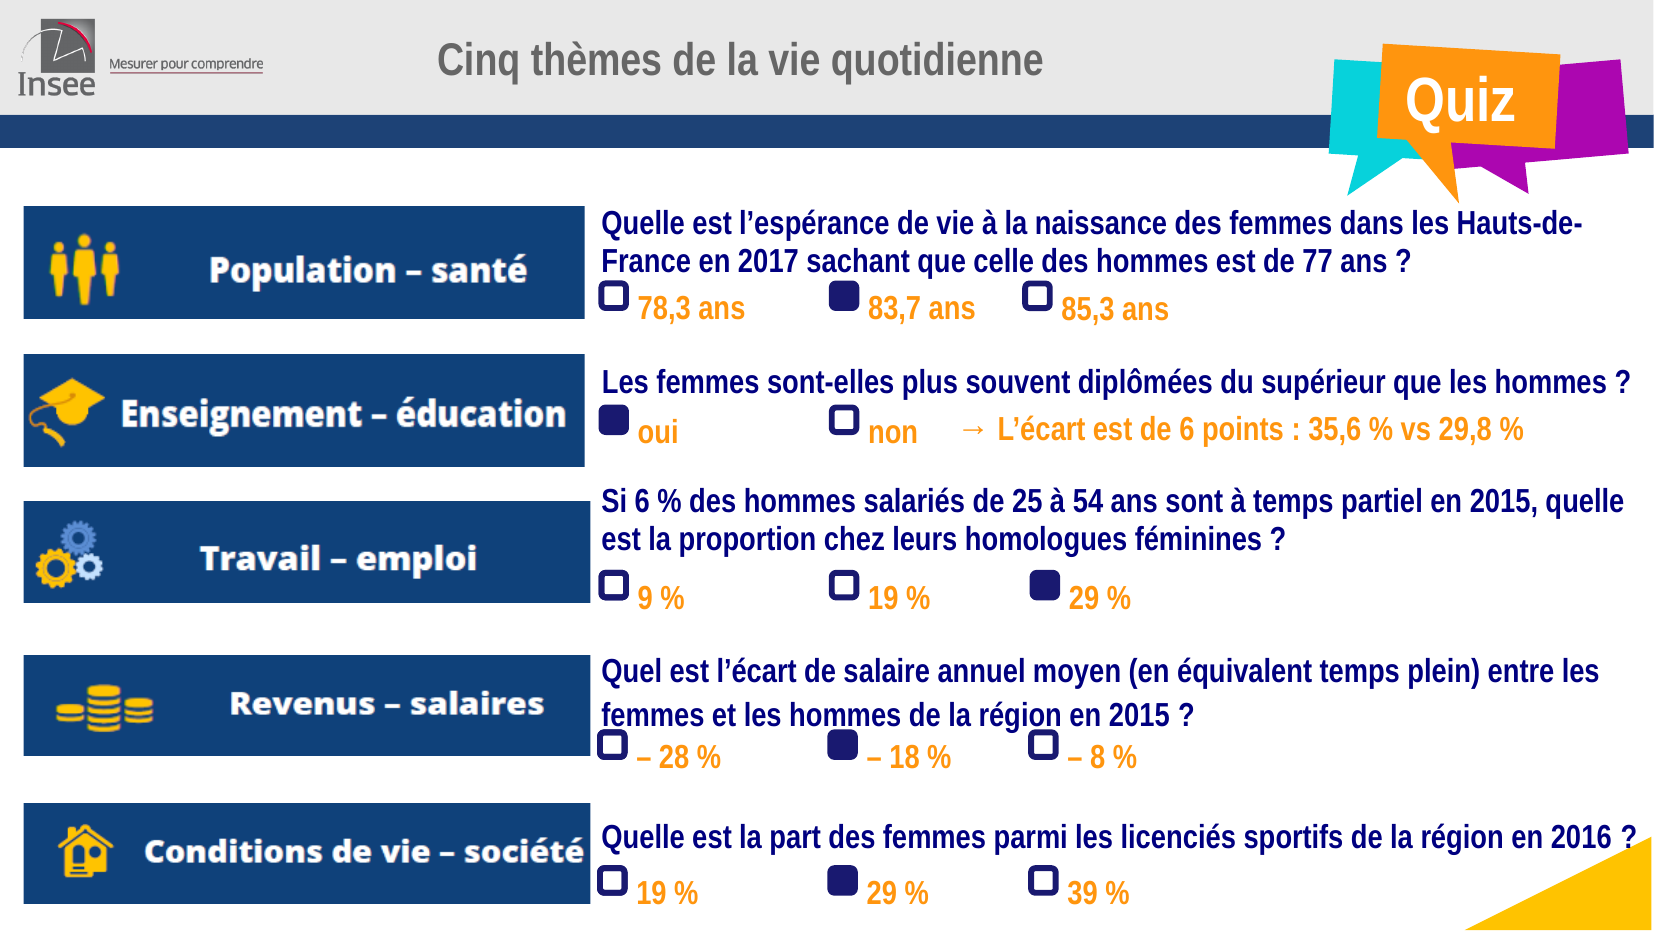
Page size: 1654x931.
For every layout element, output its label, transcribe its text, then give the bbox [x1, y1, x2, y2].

title Cinq thèmes de la vie quotidienne [437, 0, 1654, 119]
title Quelle est la part des femmes parmi les licenciés sportifs de la région en 2016 ? [601, 791, 1653, 863]
title Quelle est l’espérance de vie à la naissance des femmes dans les Hauts-de-France en 2017 sachant que celle des hommes est de 77 ans ? [601, 180, 1653, 302]
title Les femmes sont-elles plus souvent diplômées du supérieur que les hommes ? [601, 336, 1654, 408]
title 39 % [1067, 854, 1186, 912]
title Si 6 % des hommes salariés de 25 à 54 ans sont à temps partiel en 2015, quelle est la proportion chez leurs homologues féminines ? [601, 481, 1653, 558]
picture [23, 655, 591, 756]
text_box [831, 283, 857, 309]
text_box [830, 868, 855, 893]
picture [23, 803, 591, 904]
title 29 % [866, 854, 985, 912]
title → L’écart est de 6 points : 35,6 % vs 29,8 % [956, 388, 1571, 449]
title non [868, 393, 987, 451]
title 19 % [868, 559, 987, 617]
title Quel est l’écart de salaire annuel moyen (en équivalent temps plein) entre les femmes et les hommes de la région en 2015 ? [601, 629, 1653, 751]
text_box [601, 407, 627, 433]
text_box [1032, 572, 1058, 598]
picture [23, 501, 591, 603]
picture [23, 206, 585, 319]
title 19 % [636, 854, 755, 912]
title – 18 % [866, 718, 985, 776]
title 78,3 ans [637, 302, 756, 327]
title 29 % [1068, 559, 1188, 617]
title 85,3 ans [1061, 269, 1180, 327]
text_box [1328, 43, 1629, 180]
title – 28 % [636, 718, 755, 776]
title – 8 % [1067, 718, 1186, 776]
title Quiz [1405, 59, 1595, 139]
picture [14, 0, 263, 99]
title 9 % [637, 559, 756, 617]
title oui [637, 393, 756, 451]
title 83,7 ans [868, 269, 987, 327]
picture [23, 354, 585, 467]
text_box [830, 732, 855, 757]
